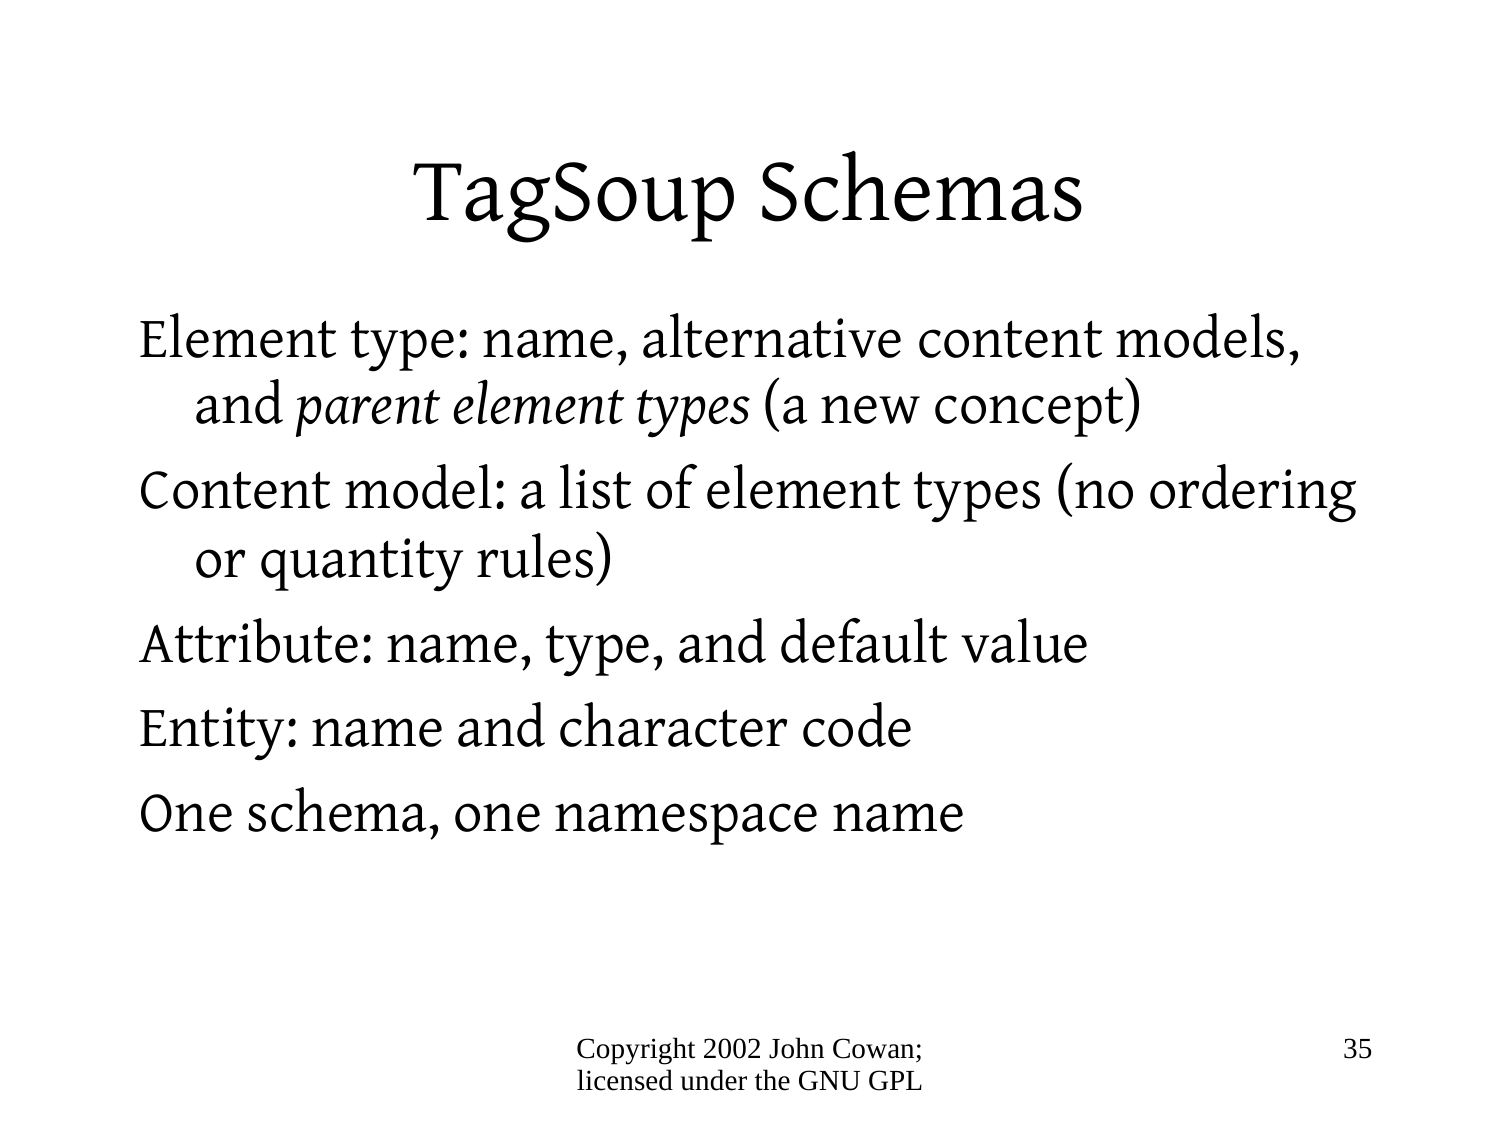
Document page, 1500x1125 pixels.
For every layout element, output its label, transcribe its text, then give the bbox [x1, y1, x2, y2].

text_box Copyright 2002 John Cowan; licensed under the GNU GPL [512, 1025, 988, 1107]
title TagSoup Schemas [112, 99, 1388, 288]
text_box 35 [1074, 1025, 1388, 1074]
list Element type: name, alternative content models, and parent element types (a new concept) Content model: a list of element types (no ordering or quantity rules) Attribute: name, type, and default value Entity: name and character code One schema, one namespace name [125, 299, 1401, 1007]
